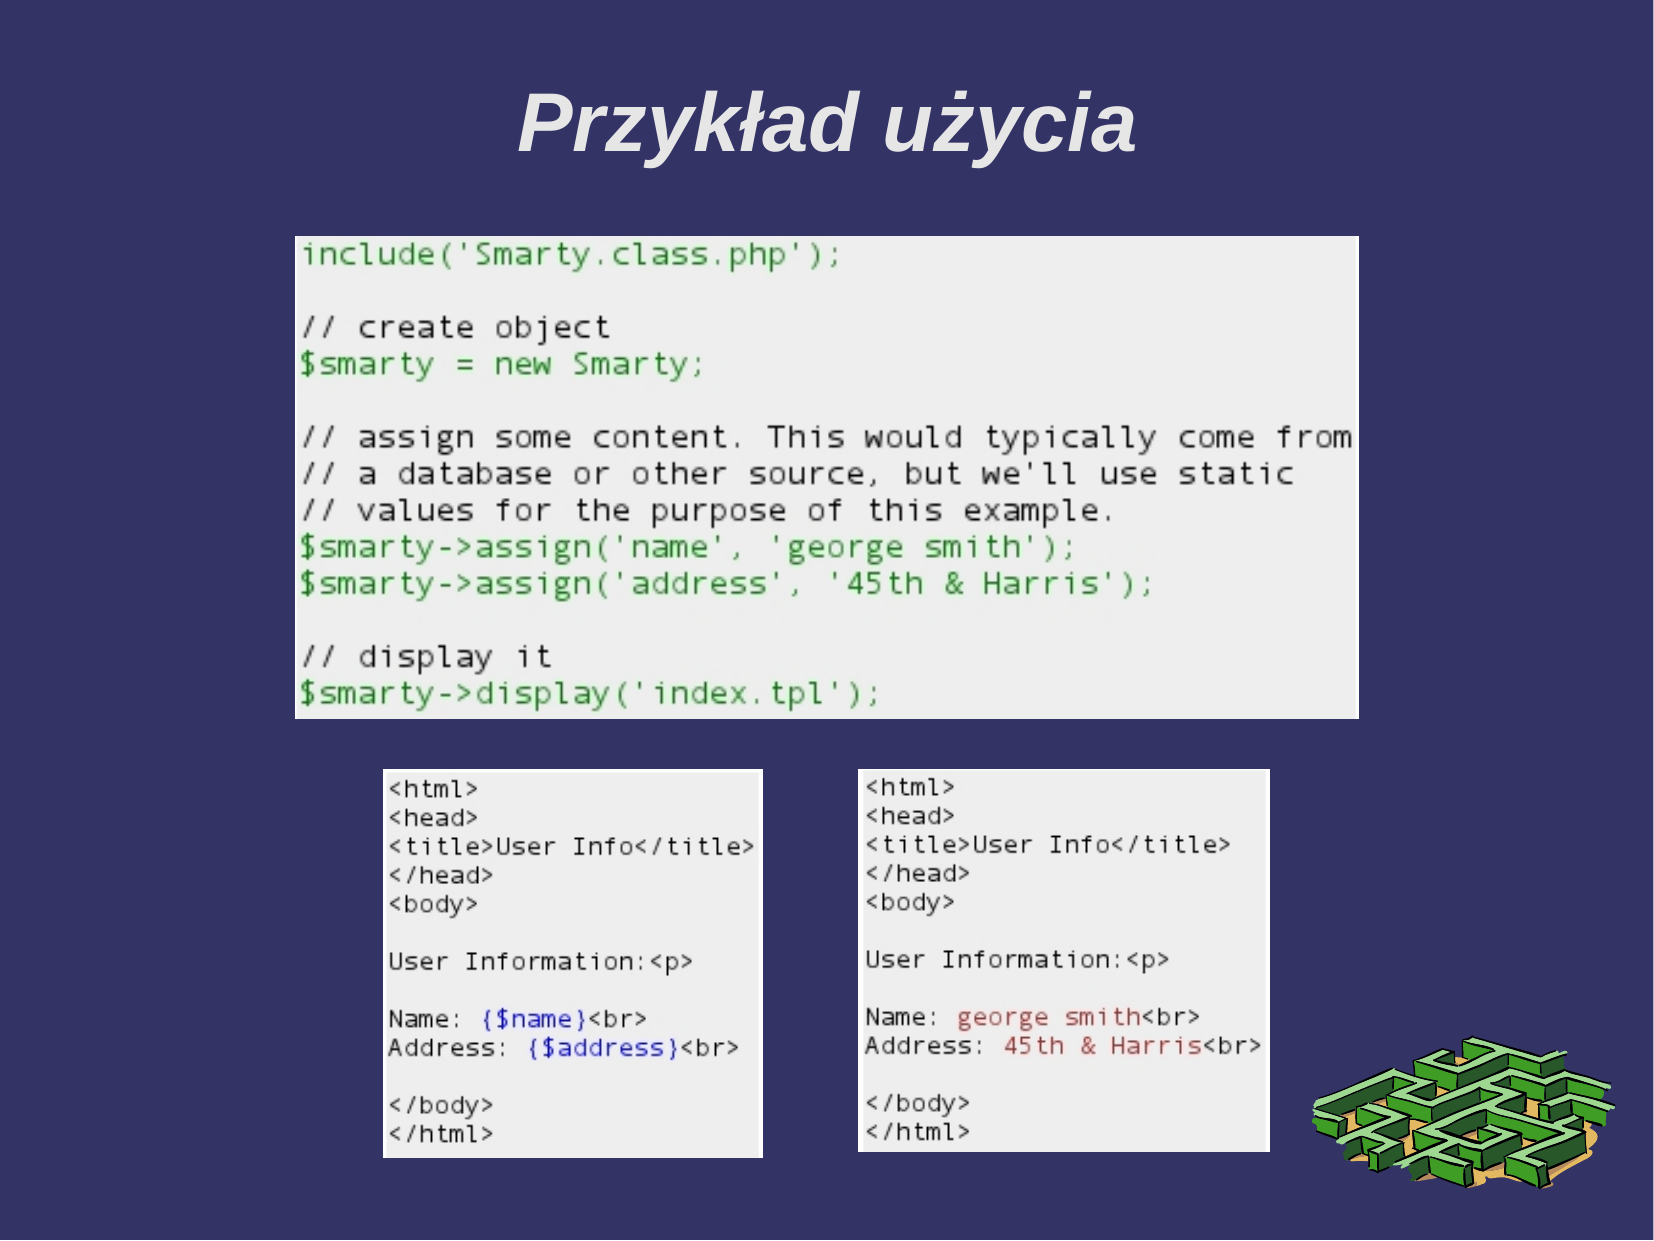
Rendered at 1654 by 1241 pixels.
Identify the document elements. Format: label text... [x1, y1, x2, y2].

picture [295, 236, 1359, 719]
picture [383, 769, 763, 1158]
title Przykład użycia [121, 19, 1534, 227]
picture [858, 769, 1270, 1152]
